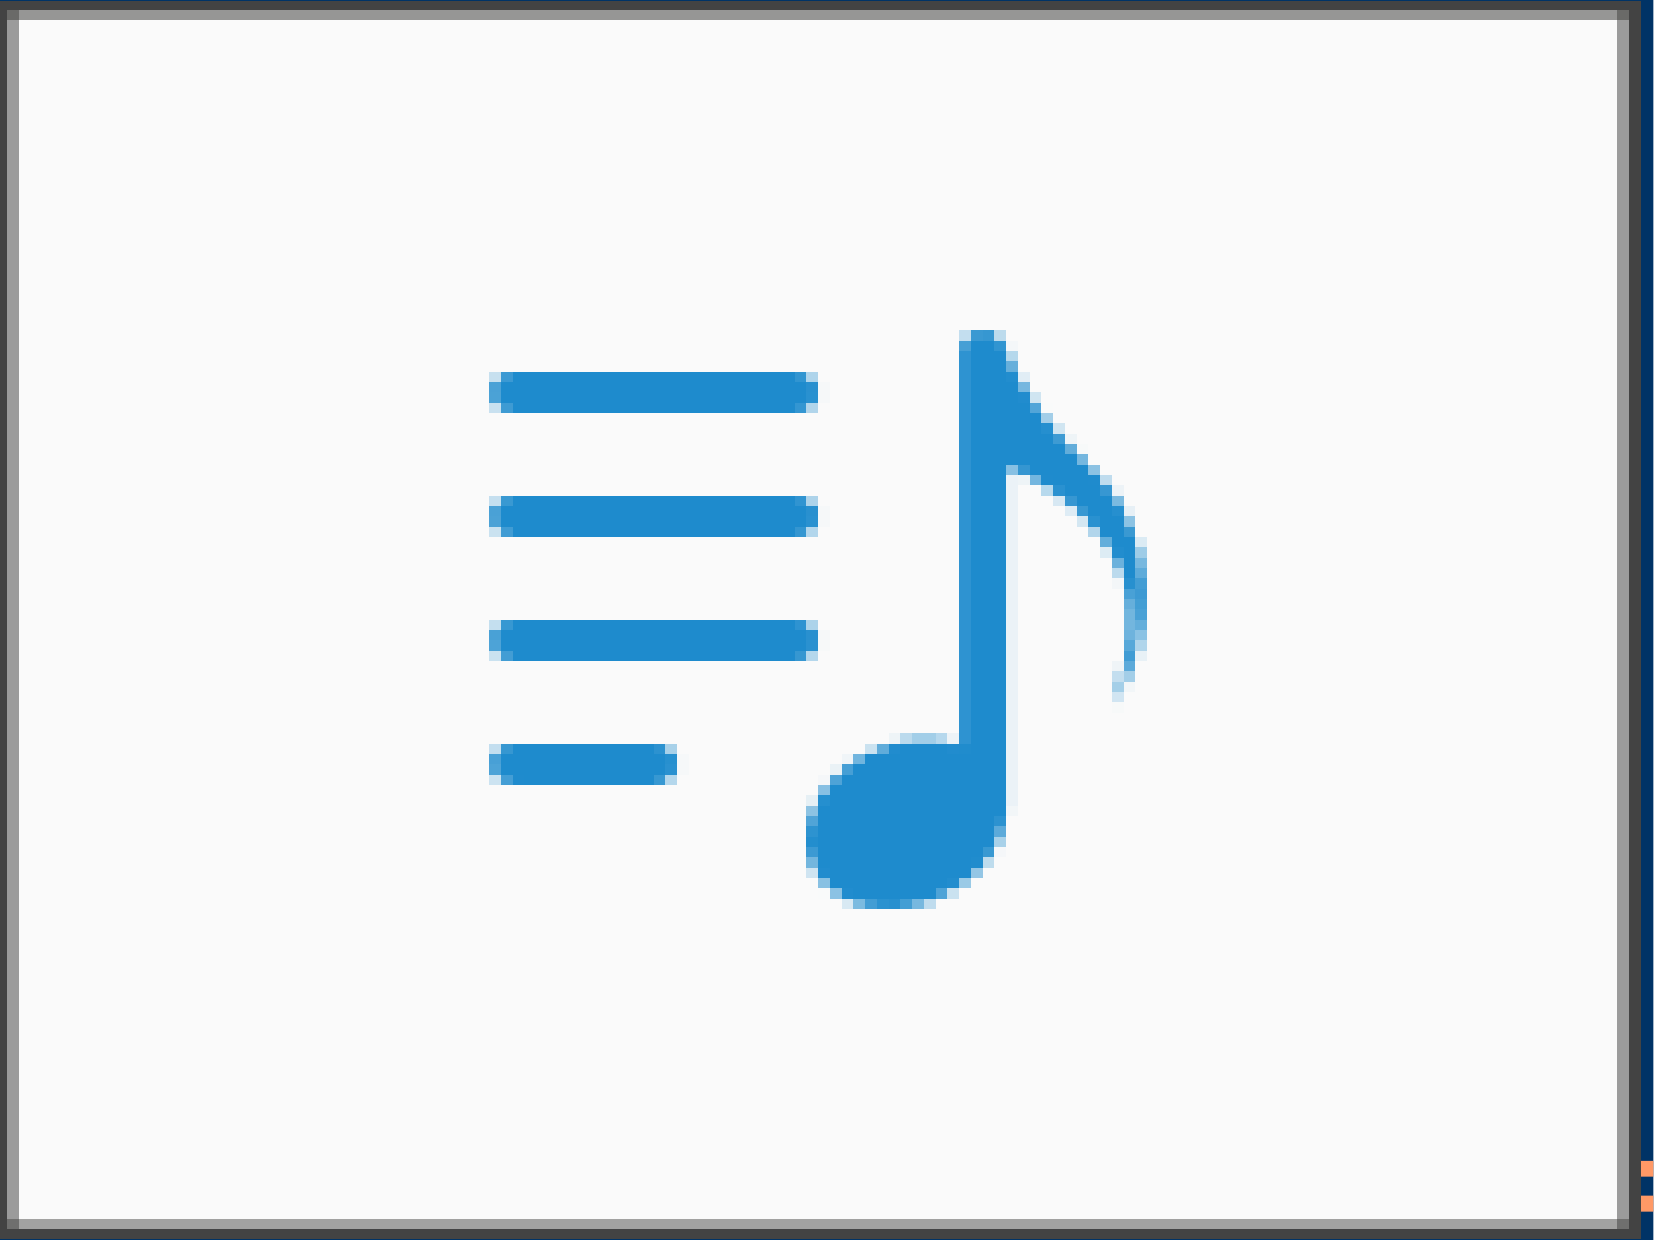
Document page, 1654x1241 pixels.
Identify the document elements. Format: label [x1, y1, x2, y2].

text_box [0, 0, 1642, 1241]
